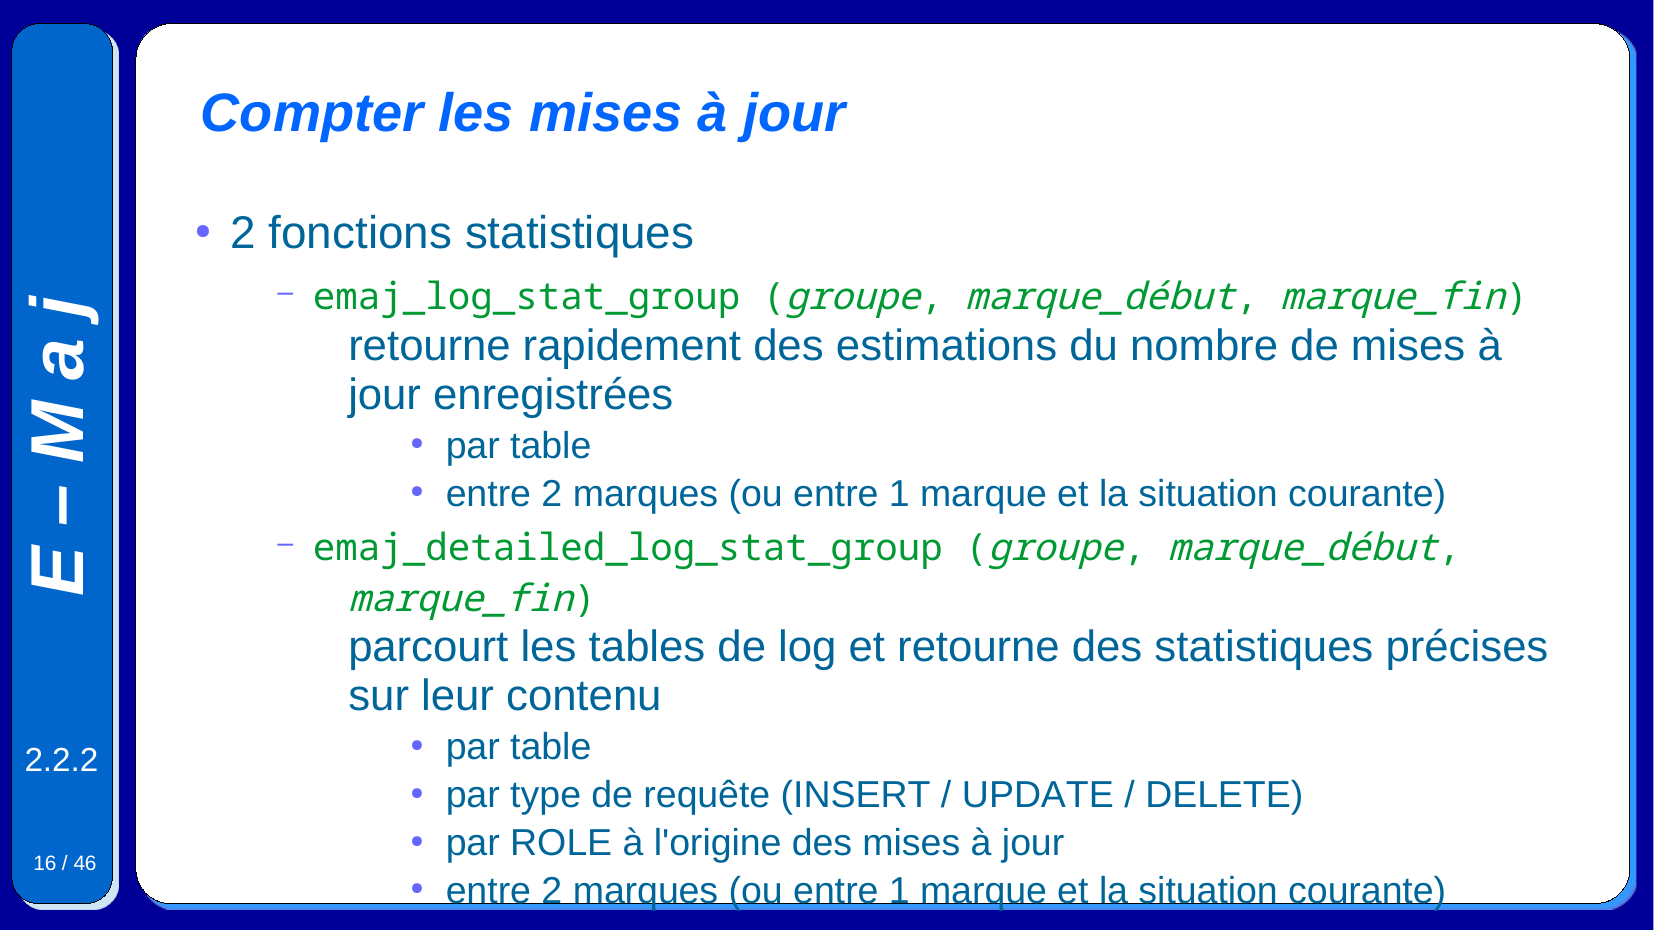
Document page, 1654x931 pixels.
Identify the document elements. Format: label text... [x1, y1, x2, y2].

list 2 fonctions statistiques emaj_log_stat_group (groupe, marque_début, marque_fin) retourne rapidement des estimations du nombre de mises à jour enregistrées par table entre 2 marques (ou entre 1 marque et la situation courante) emaj_detailed_log_stat_group (groupe, marque_début, marque_fin) parcourt les tables de log et retourne des statistiques précises sur leur contenu par table par type de requête (INSERT / UPDATE / DELETE) par ROLE à l'origine des mises à jour entre 2 marques (ou entre 1 marque et la situation courante) [177, 206, 1587, 889]
title Compter les mises à jour [200, 34, 1575, 191]
